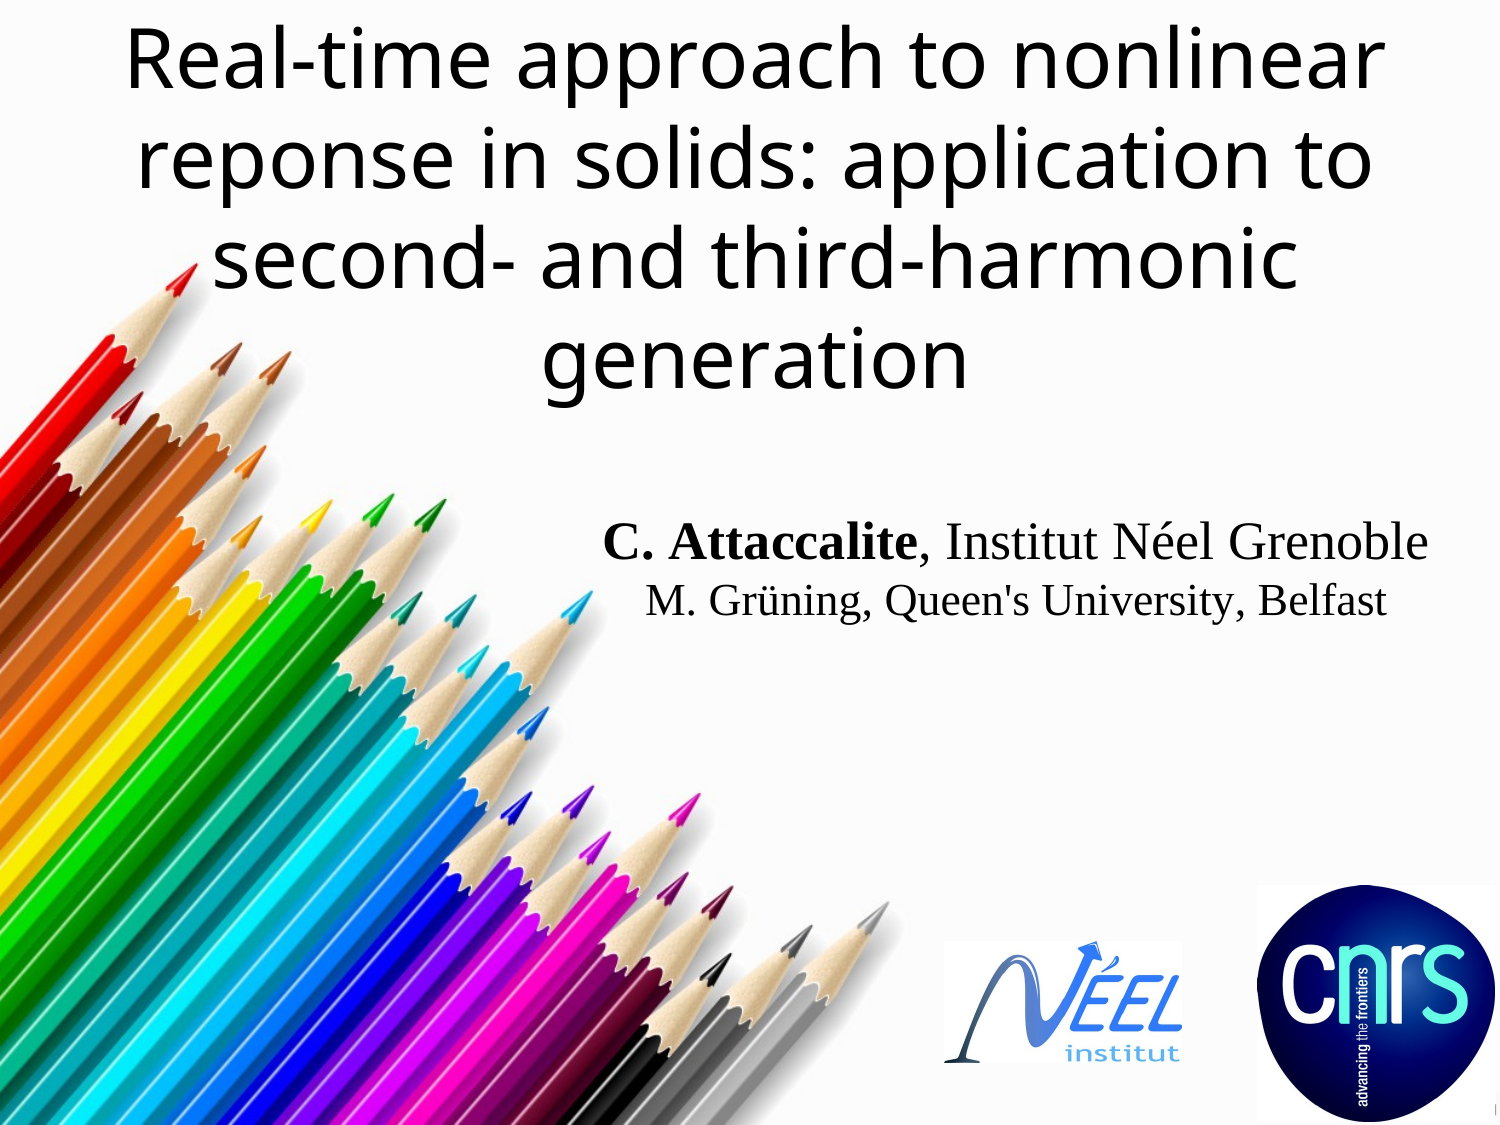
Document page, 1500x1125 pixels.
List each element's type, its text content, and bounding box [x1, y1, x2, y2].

subtitle C. Attaccalite, Institut Néel Grenoble M. Grüning, Queen's University, Belfast [520, 421, 1500, 709]
title Real-time approach to nonlinear reponse in solids: application to second- and third-harmonic generation [47, 47, 1465, 363]
picture [0, 0, 1500, 1125]
picture [161, 708, 1500, 1125]
